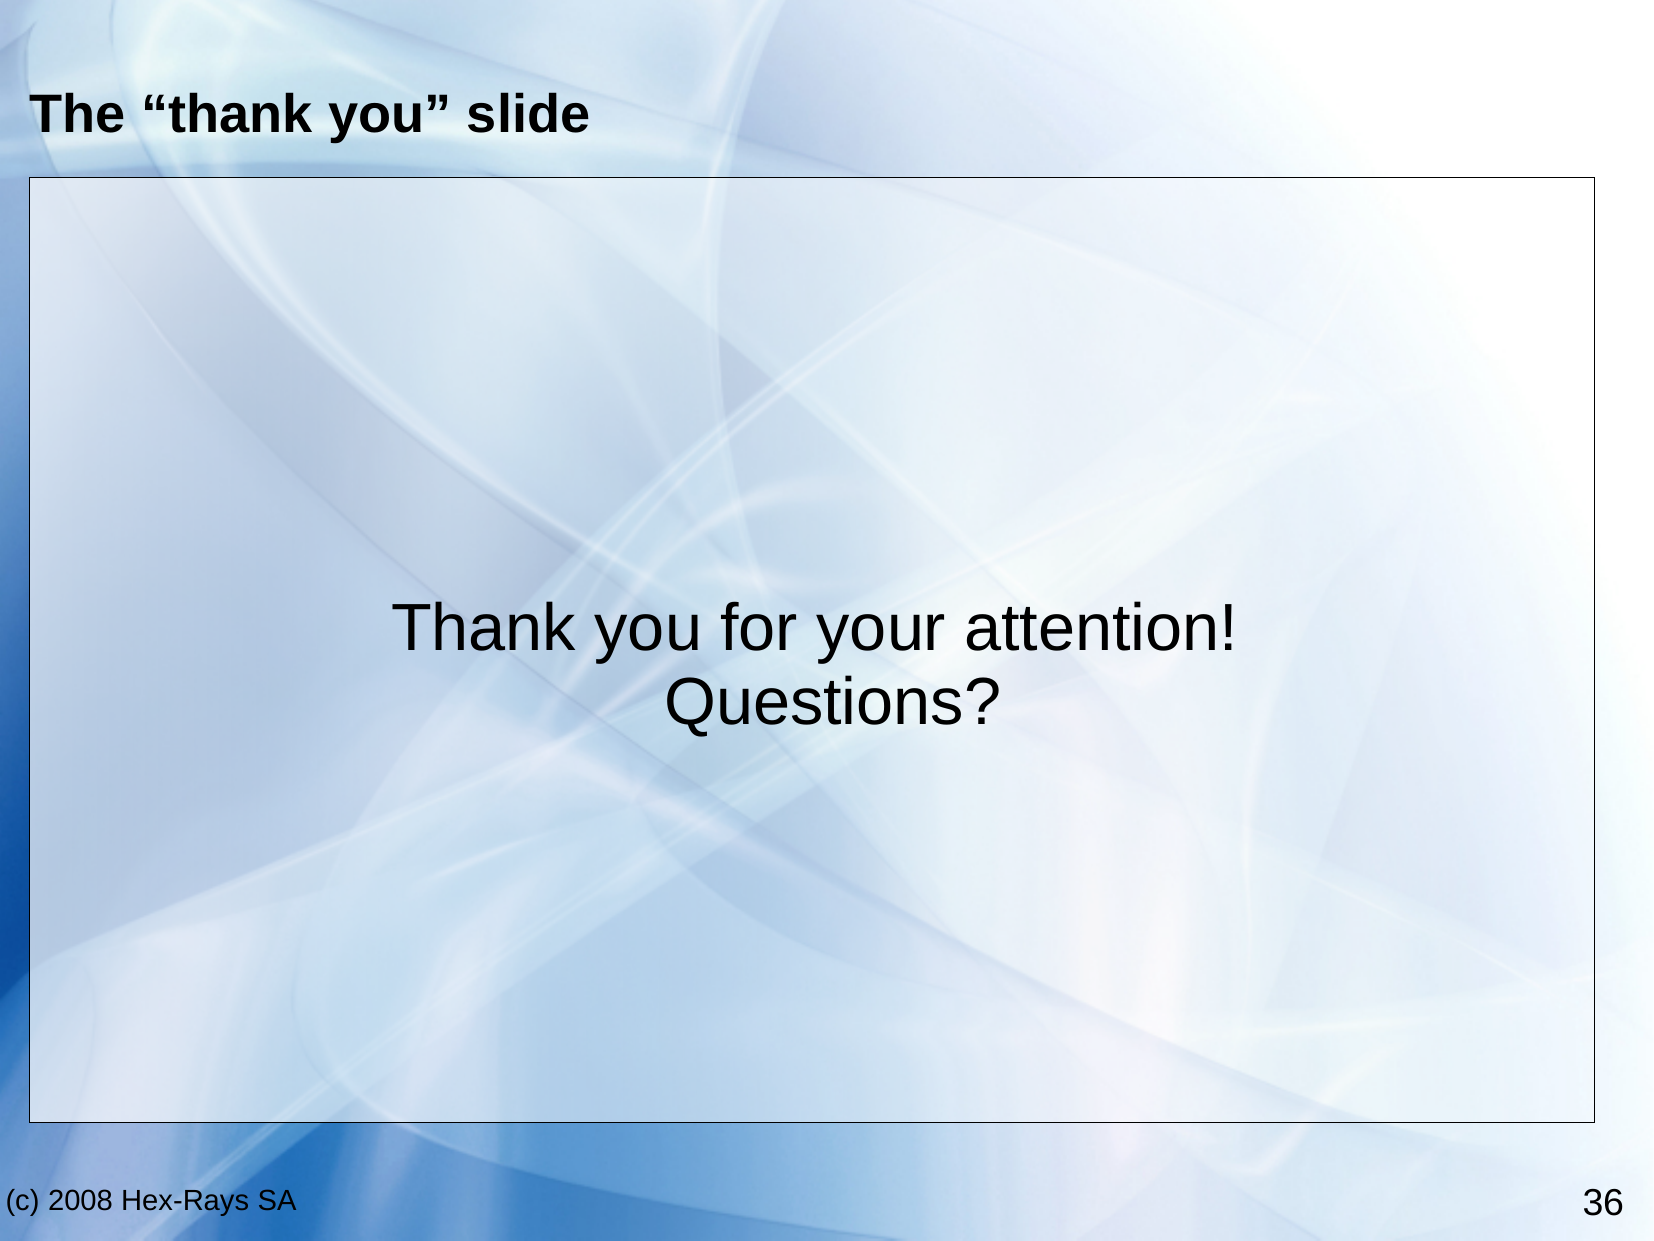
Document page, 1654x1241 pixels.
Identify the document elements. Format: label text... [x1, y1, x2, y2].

title The “thank you” slide [29, 49, 1506, 178]
subtitle Thank you for your attention! Questions? [59, 206, 1536, 1123]
picture [0, 0, 1654, 1241]
